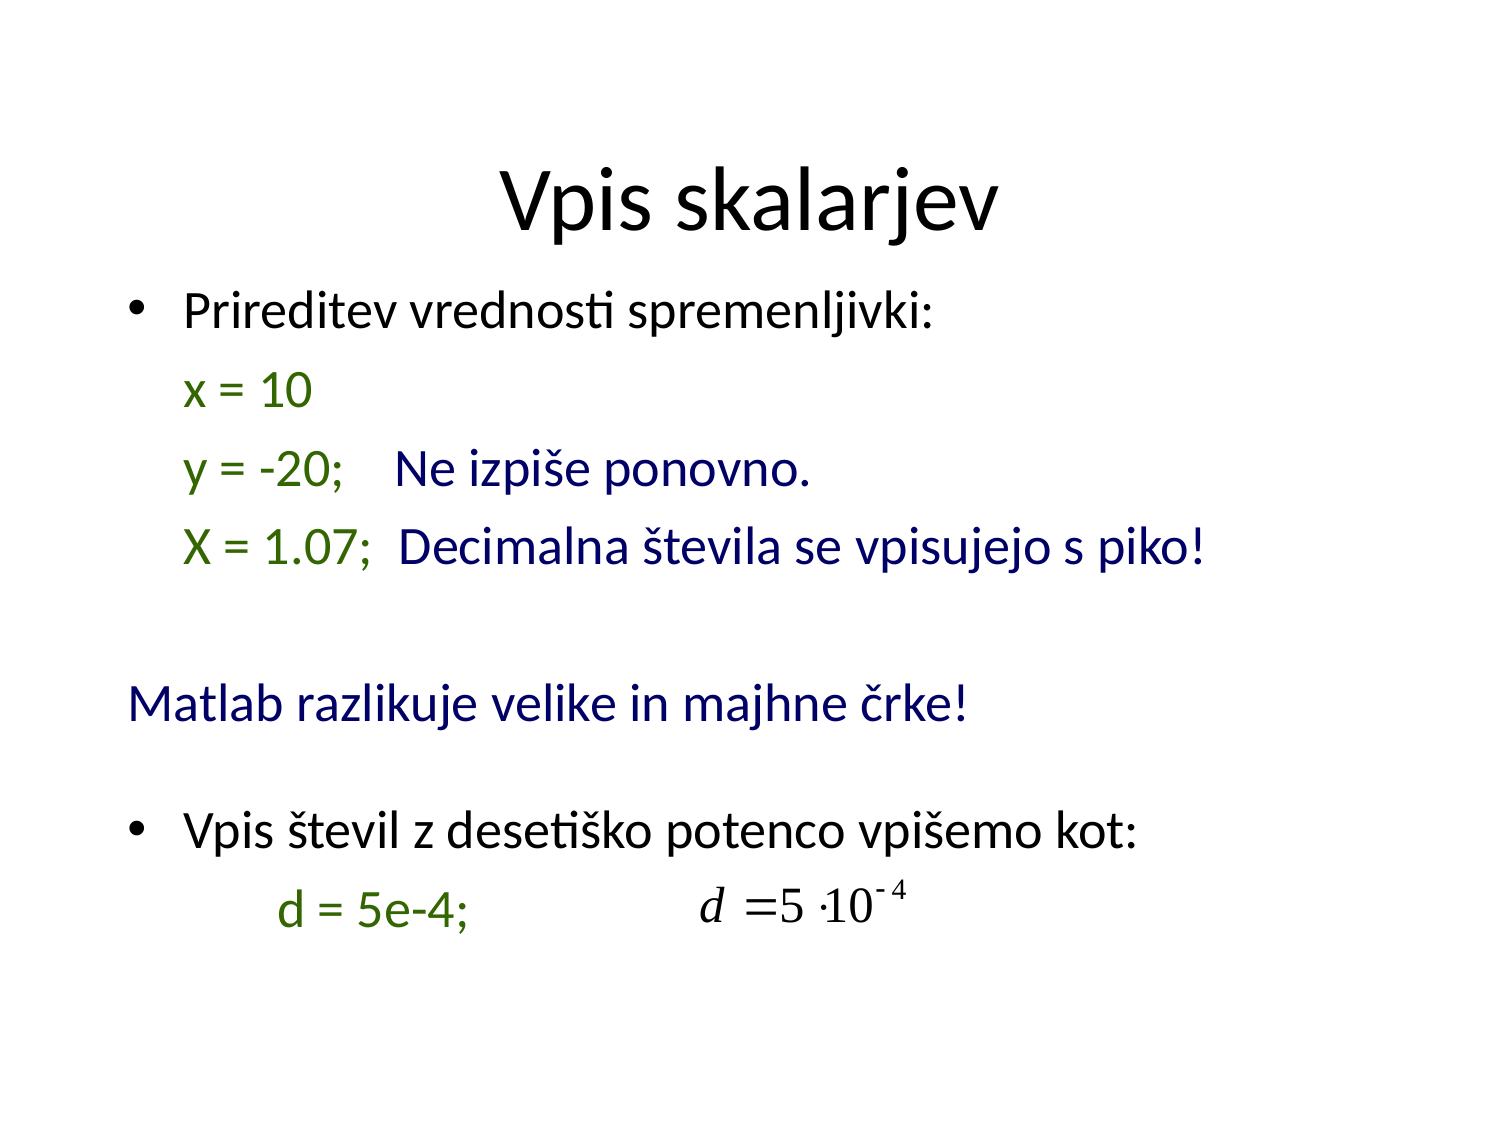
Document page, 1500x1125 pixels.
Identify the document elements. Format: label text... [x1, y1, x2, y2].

list Prireditev vrednosti spremenljivki: x = 10 y = -20; Ne izpiše ponovno. X = 1.07; Decimalna števila se vpisujejo s piko! Matlab razlikuje velike in majhne črke! Vpis števil z desetiško potenco vpišemo kot: d = 5e-4; [112, 267, 1329, 1125]
text_box [691, 867, 916, 943]
title Vpis skalarjev [112, 99, 1388, 288]
